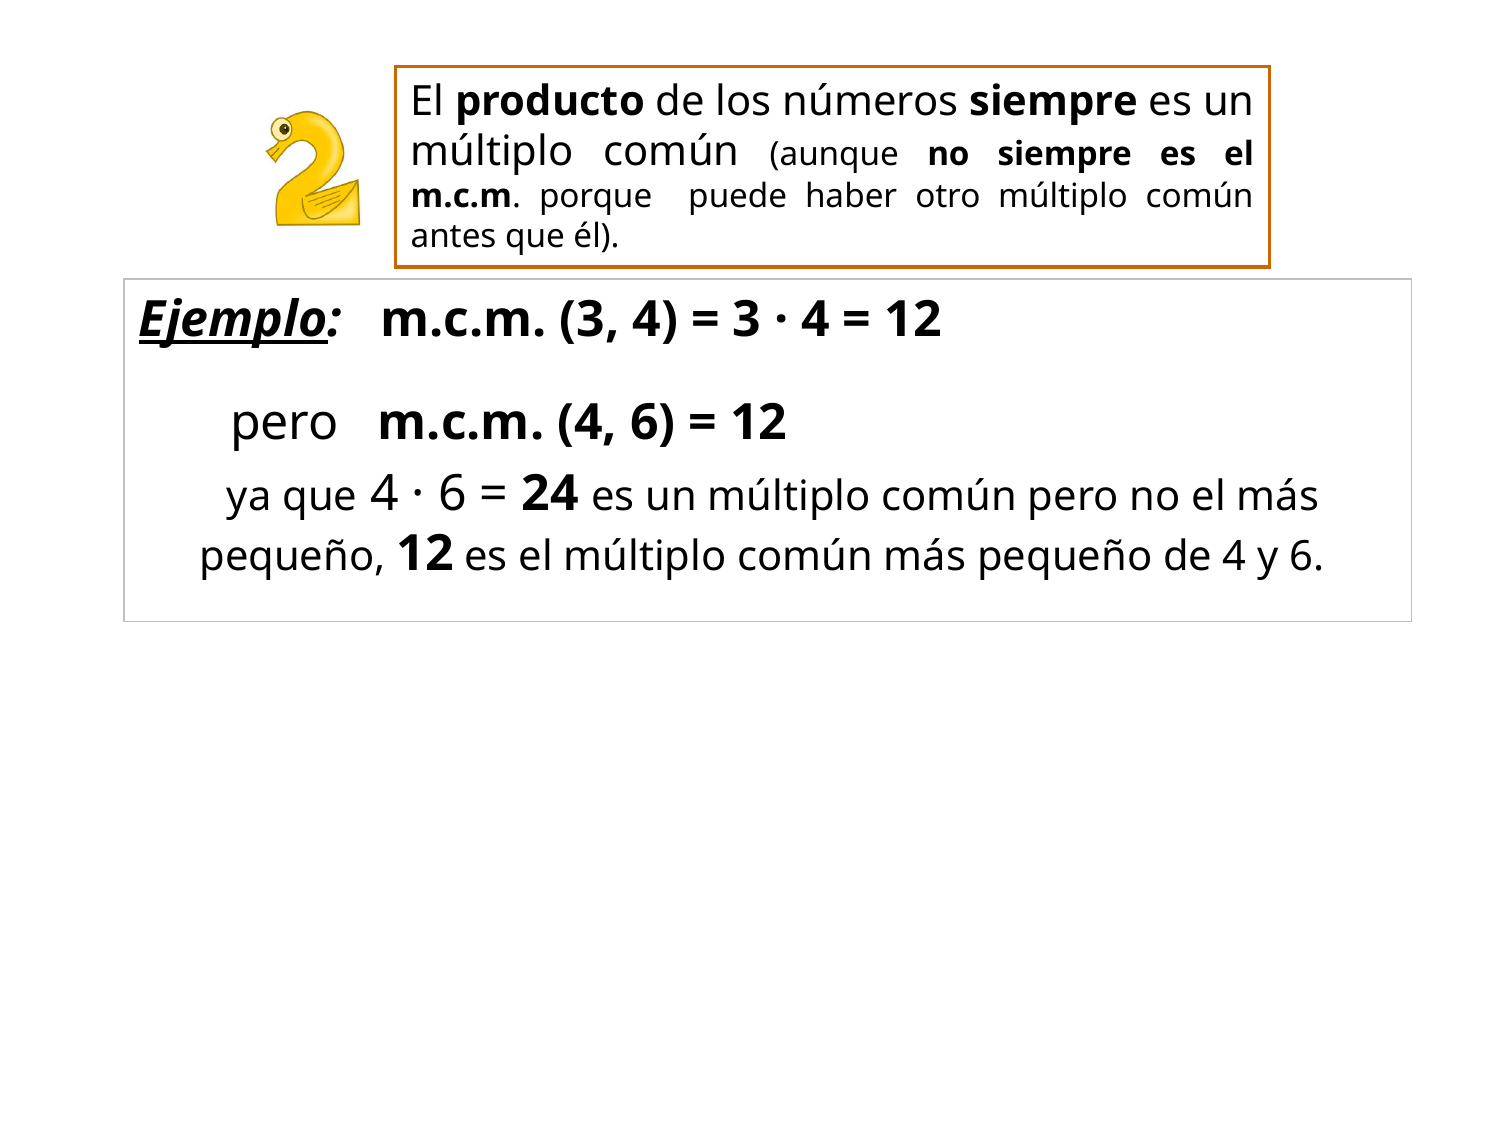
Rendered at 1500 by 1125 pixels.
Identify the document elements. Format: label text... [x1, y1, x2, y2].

text_box Ejemplo: m.c.m. (3, 4) = 3 · 4 = 12 pero m.c.m. (4, 6) = 12 ya que 4 · 6 = 24 es un múltiplo común pero no el más pequeño, 12 es el múltiplo común más pequeño de 4 y 6. [123, 278, 1412, 622]
text_box El producto de los números siempre es un múltiplo común (aunque no siempre es el m.c.m. porque puede haber otro múltiplo común antes que él). [395, 66, 1270, 268]
picture [265, 94, 366, 256]
